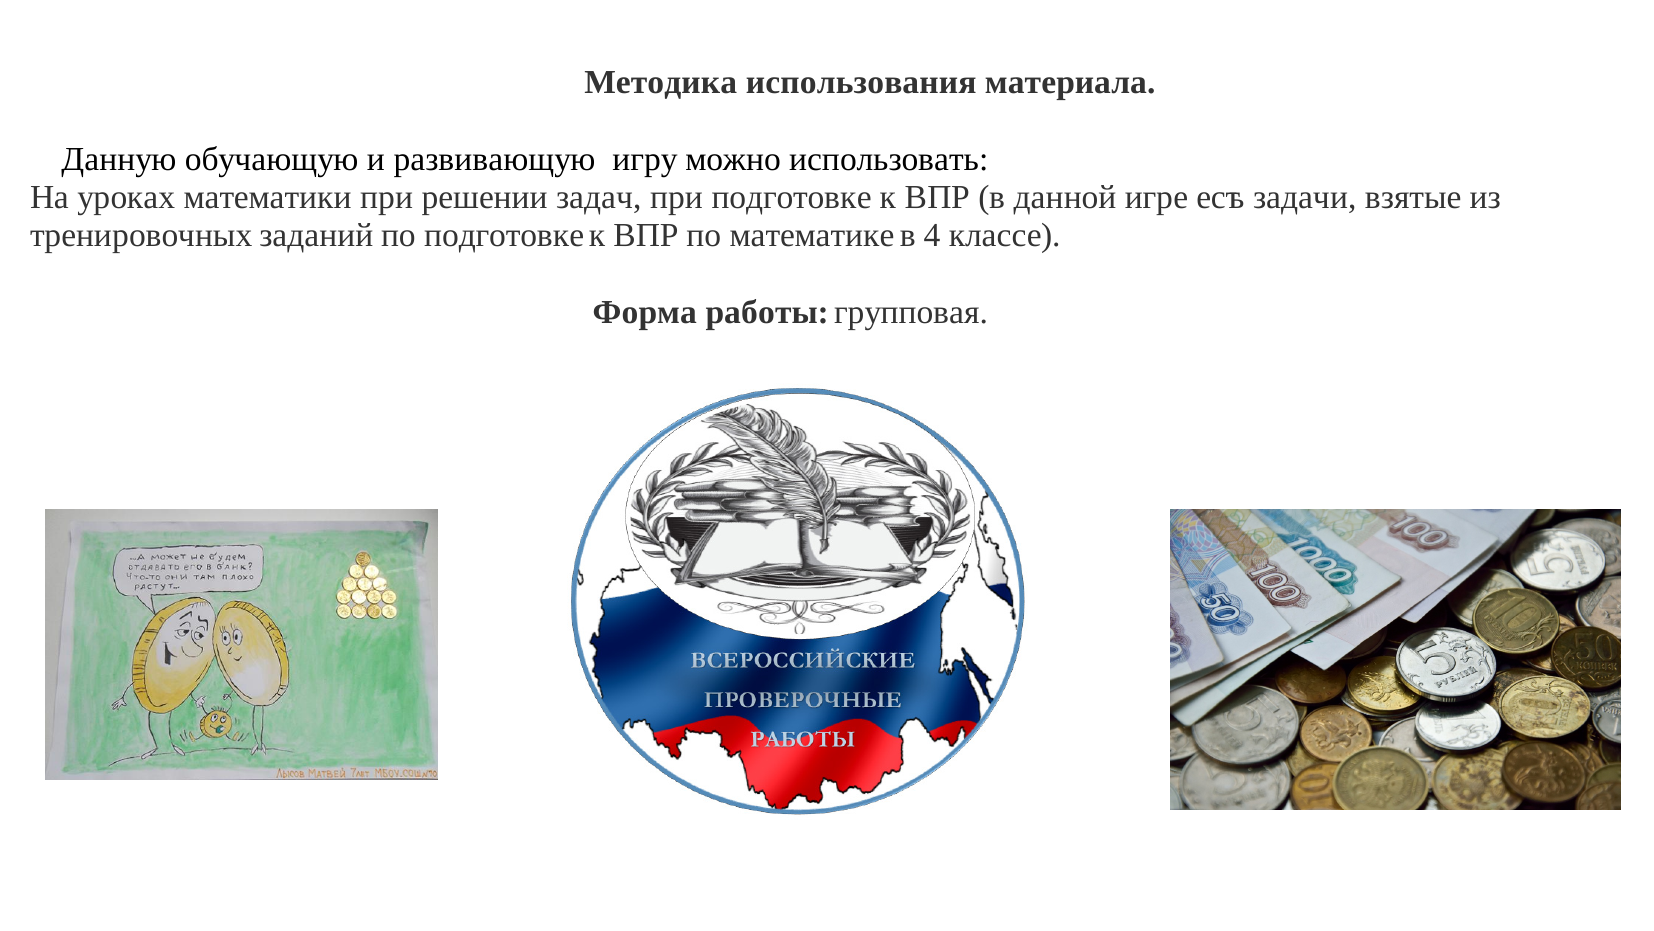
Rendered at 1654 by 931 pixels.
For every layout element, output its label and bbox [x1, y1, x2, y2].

picture [555, 383, 1036, 826]
picture [45, 509, 438, 781]
picture [1170, 509, 1621, 811]
picture [30, 62, 1548, 332]
